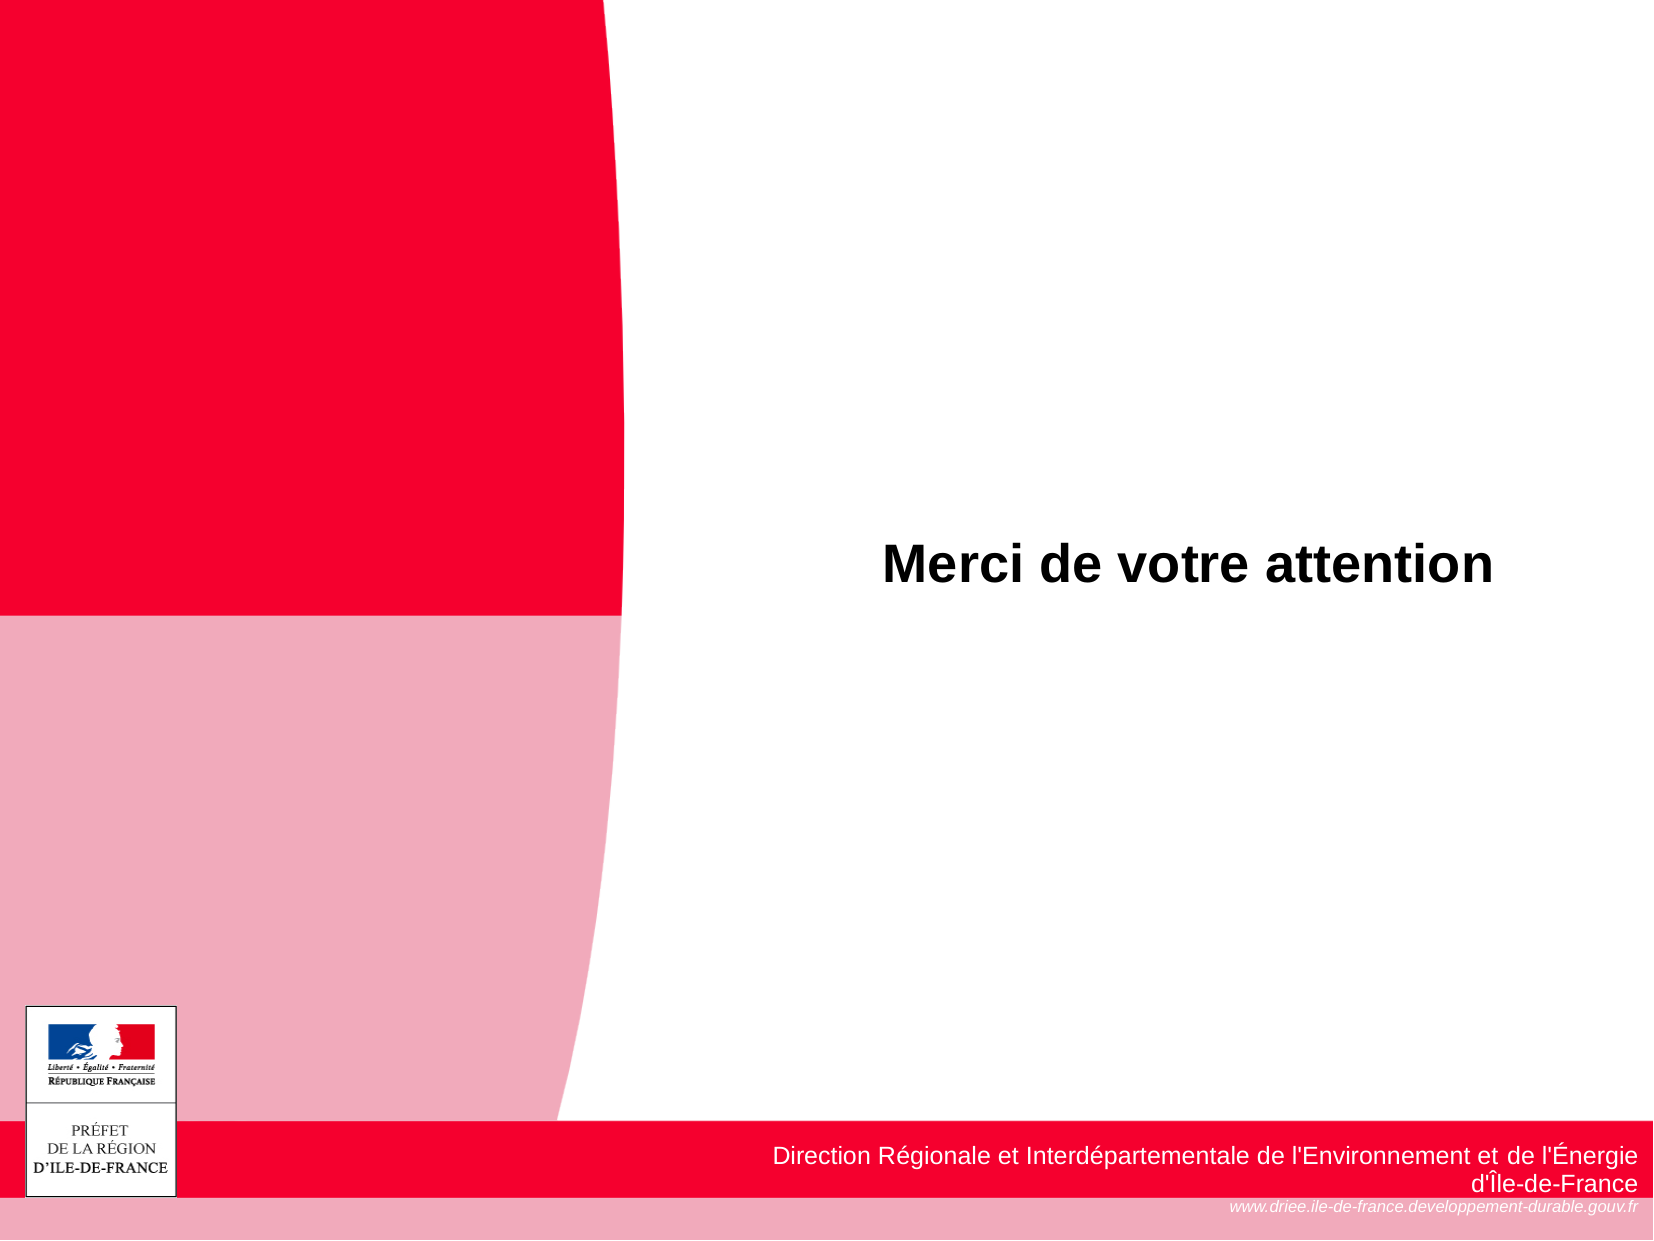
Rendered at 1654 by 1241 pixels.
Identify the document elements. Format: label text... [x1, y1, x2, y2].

picture [0, 0, 1653, 1240]
text_box Merci de votre attention [867, 526, 1510, 604]
